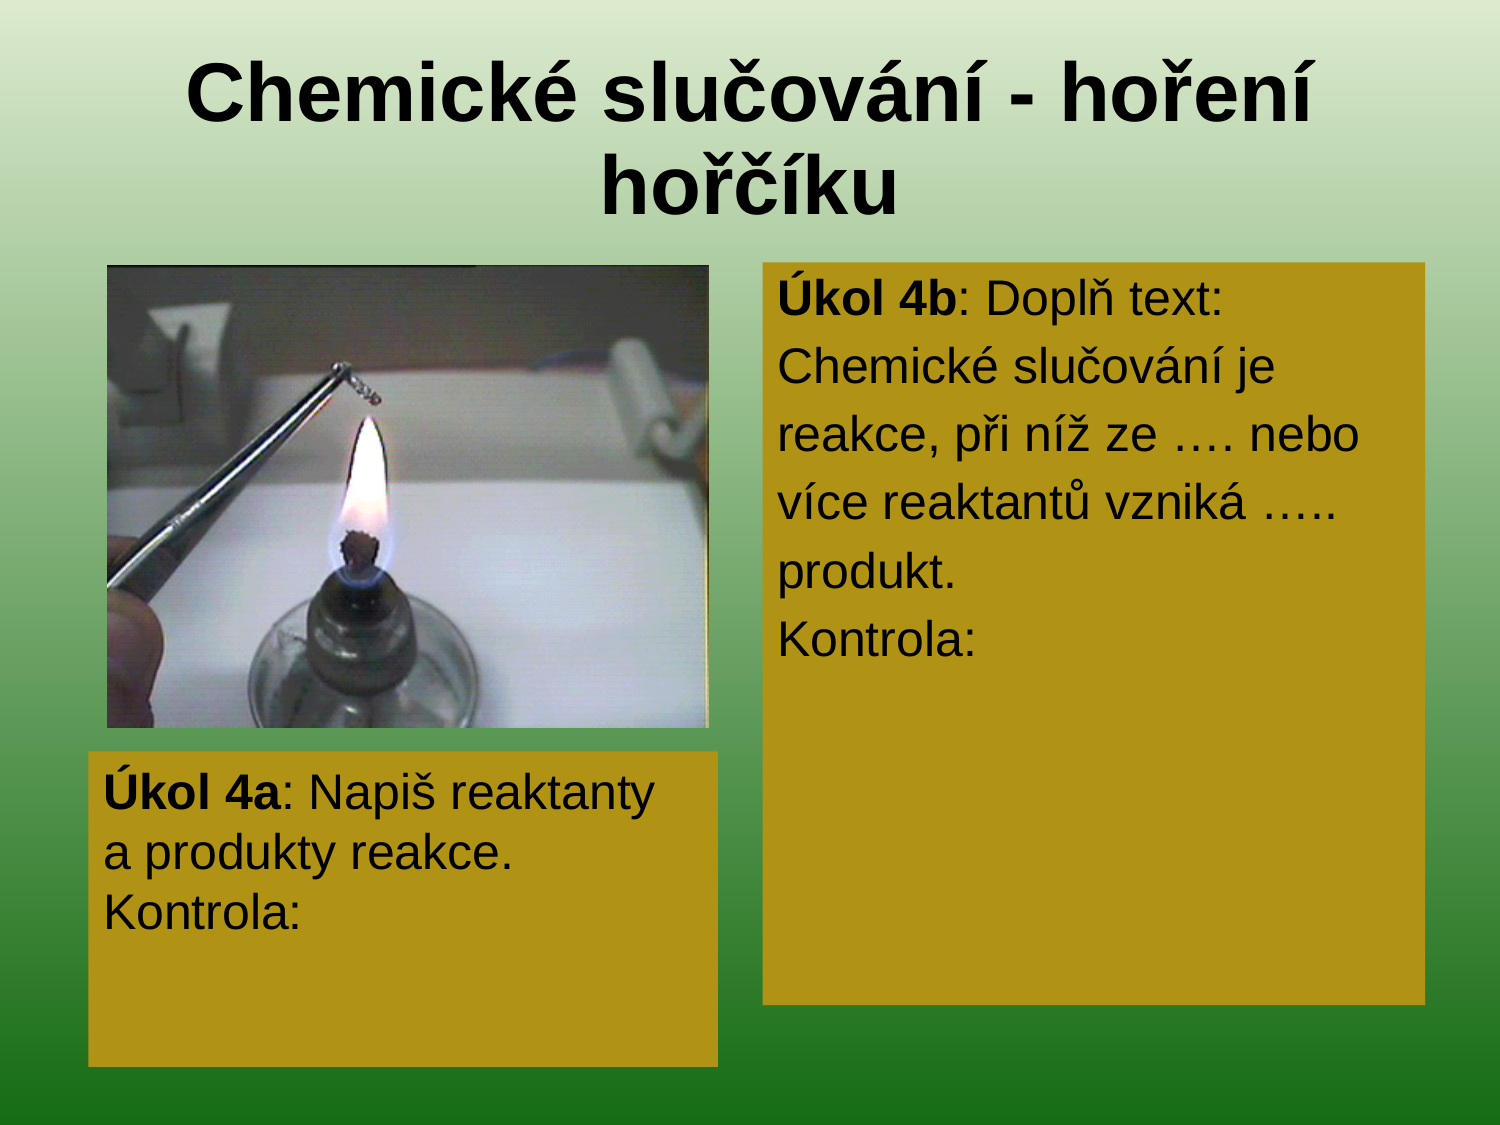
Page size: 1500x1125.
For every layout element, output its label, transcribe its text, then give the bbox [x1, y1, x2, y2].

text_box Úkol 4a: Napiš reaktanty a produkty reakce. Kontrola: Reaktanty jsou hořčík, kyslík, produkt je oxid hořečnatý. [88, 751, 718, 1067]
title Chemické slučování - hoření hořčíku [75, 31, 1426, 247]
picture [107, 265, 709, 728]
list Úkol 4b: Doplň text: Chemické slučování je reakce, při níž ze …. nebo více reaktantů vzniká ….. produkt. Kontrola: Chemické slučování je reakce, při níž ze dvou nebo více reaktantů vzniká jeden produkt. [762, 262, 1426, 1006]
